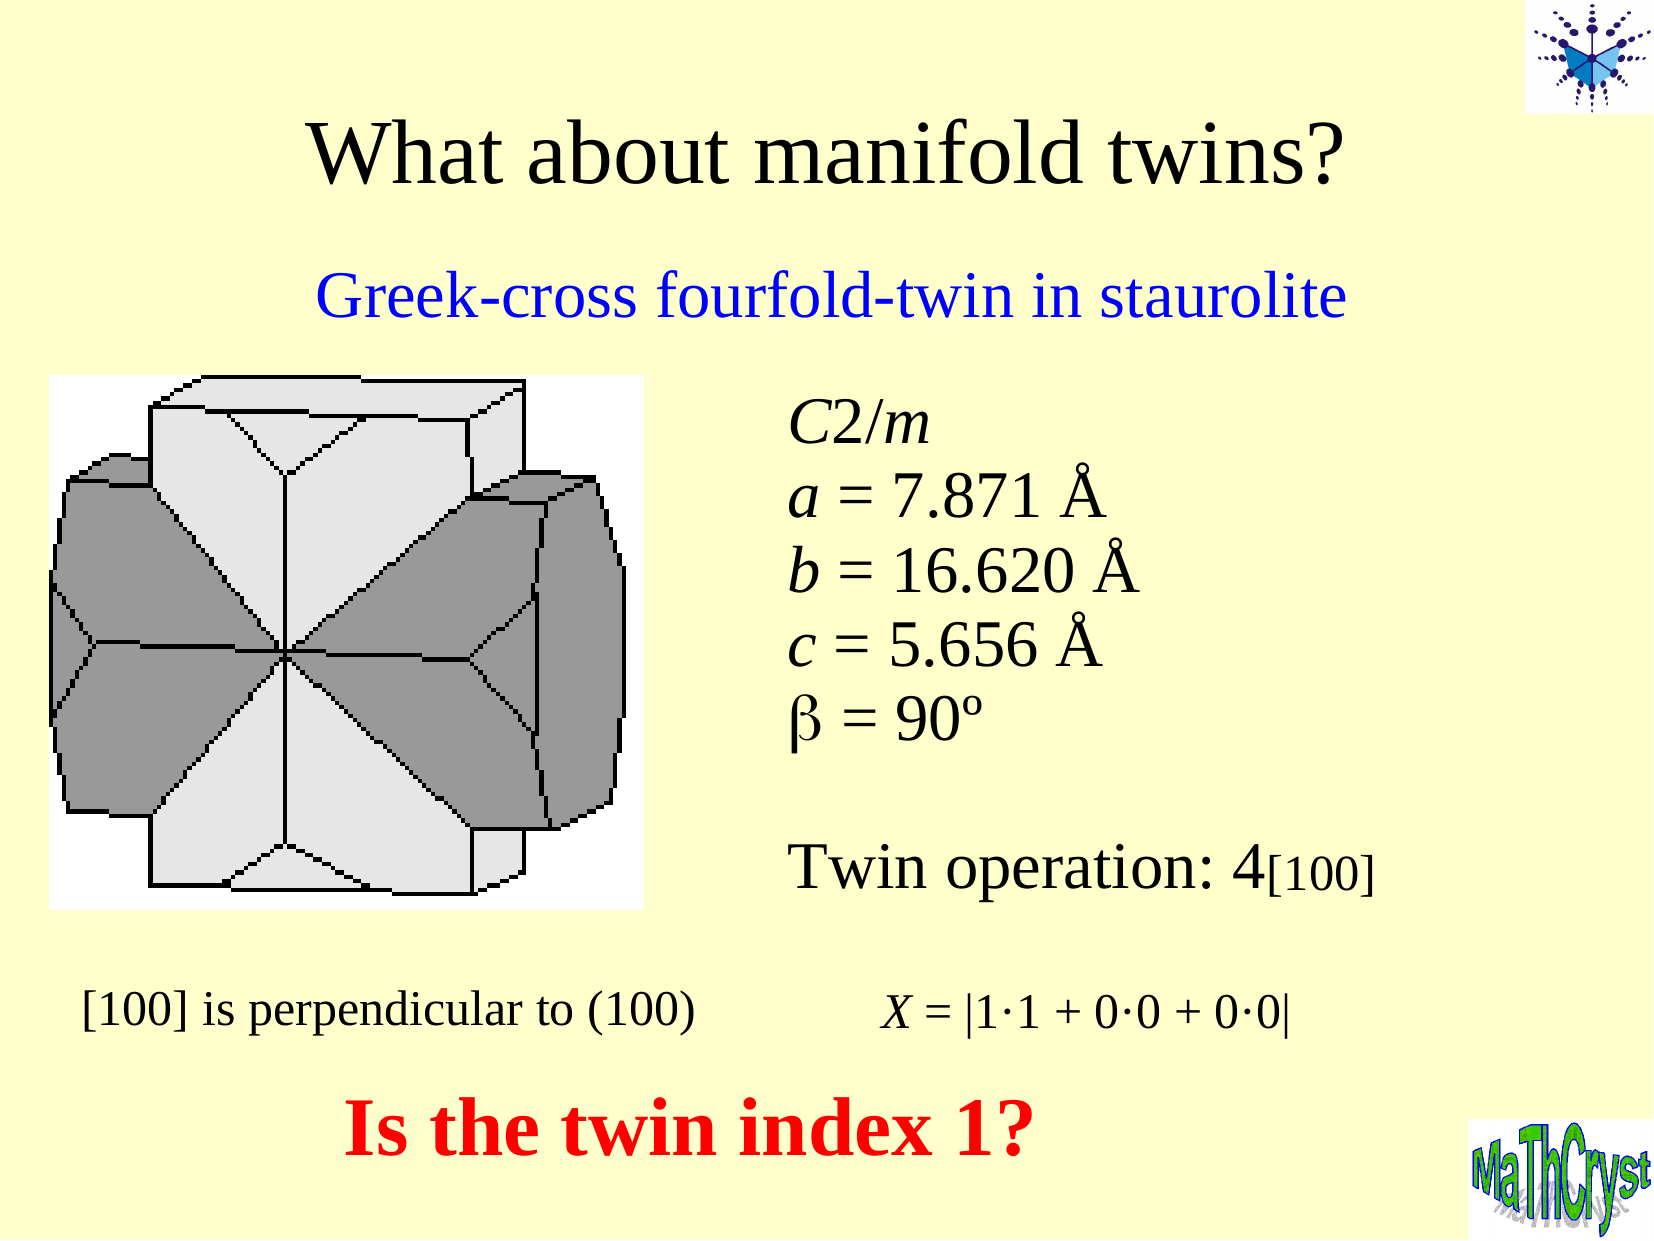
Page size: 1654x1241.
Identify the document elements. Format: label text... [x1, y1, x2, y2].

text_box X = |1·1 + 0·0 + 0·0| [881, 984, 1281, 1041]
text_box Is the twin index 1? [343, 1081, 1039, 1174]
picture [1468, 1119, 1654, 1241]
title What about manifold twins? [82, 49, 1571, 257]
text_box C2/m a = 7.871 Å b = 16.620 Å c = 5.656 Å  = 90º Twin operation: 4[100] [787, 384, 1377, 941]
subtitle Greek-cross fourfold-twin in staurolite [88, 227, 1578, 363]
picture [49, 375, 644, 910]
picture [1525, 0, 1654, 114]
text_box [100] is perpendicular to (100) [81, 981, 696, 1038]
